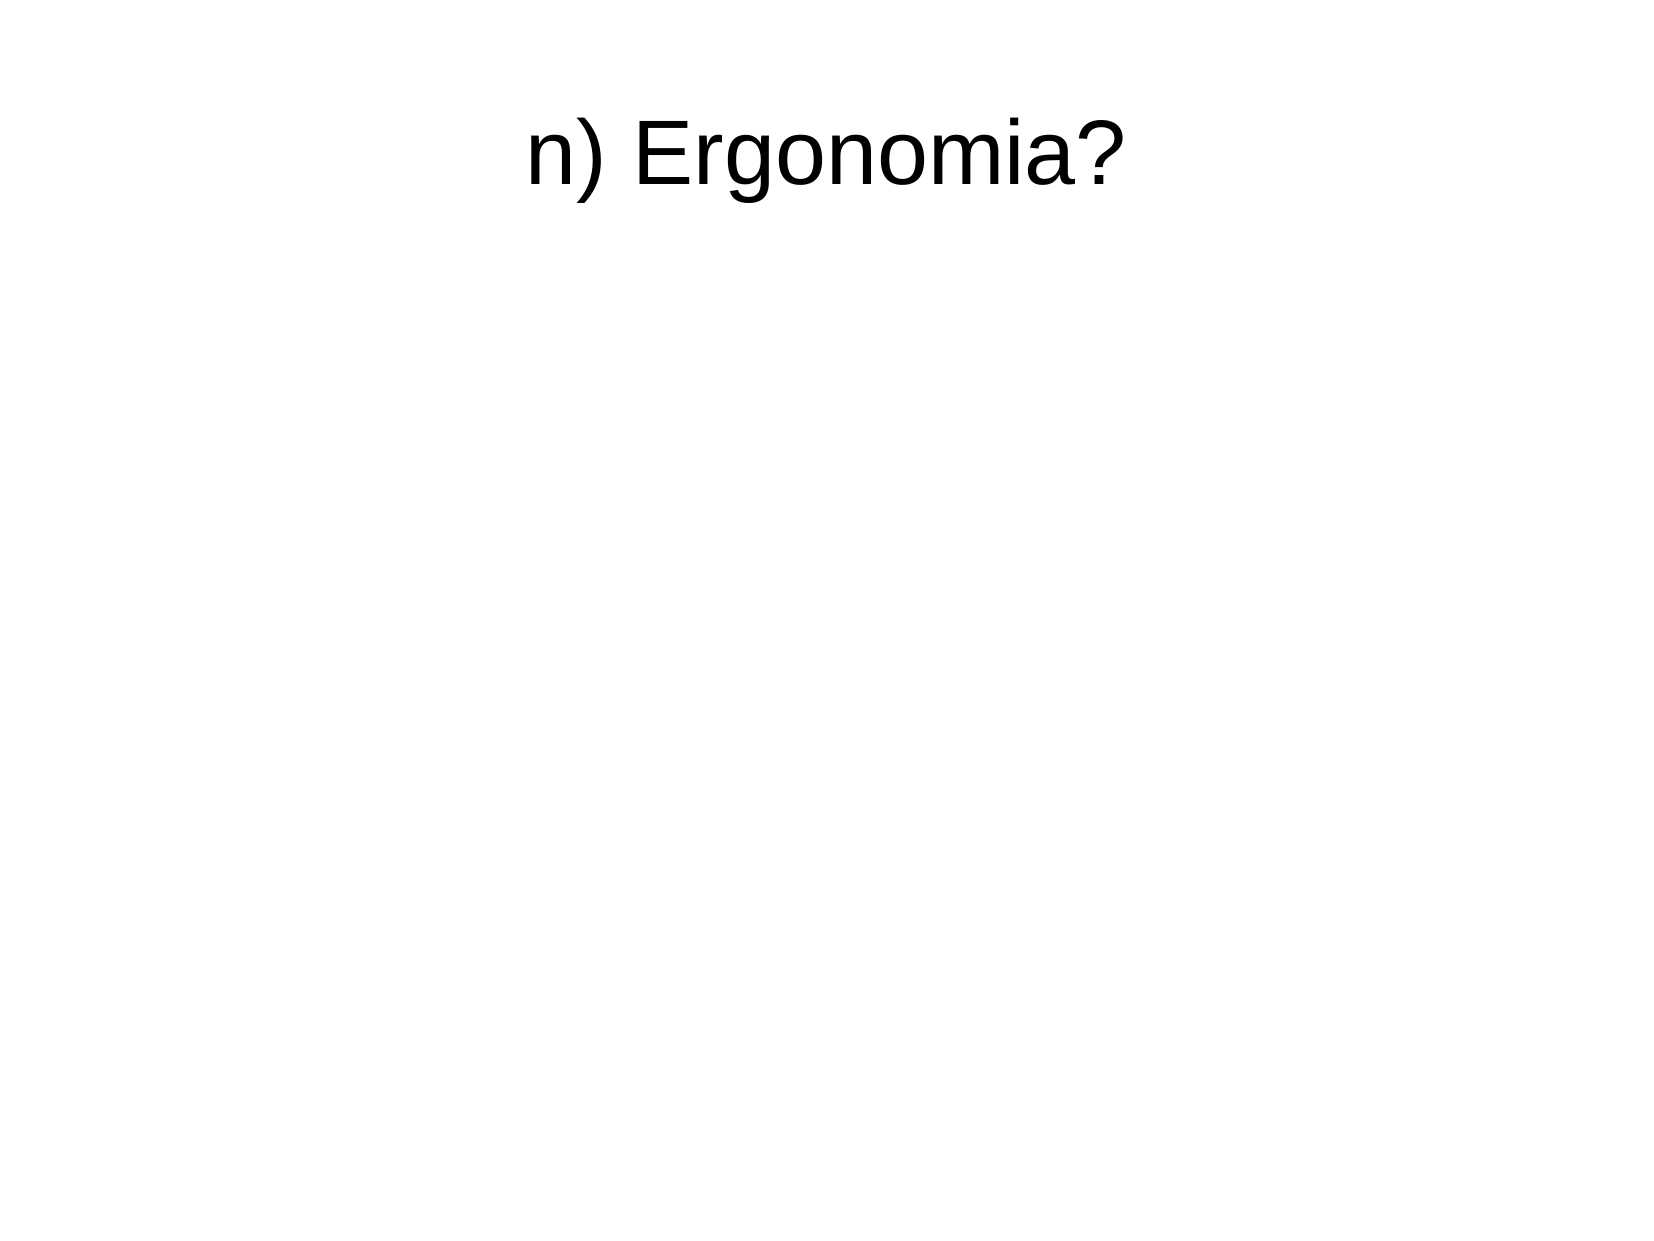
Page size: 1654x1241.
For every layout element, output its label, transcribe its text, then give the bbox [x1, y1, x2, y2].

title n) Ergonomia? [82, 49, 1571, 257]
